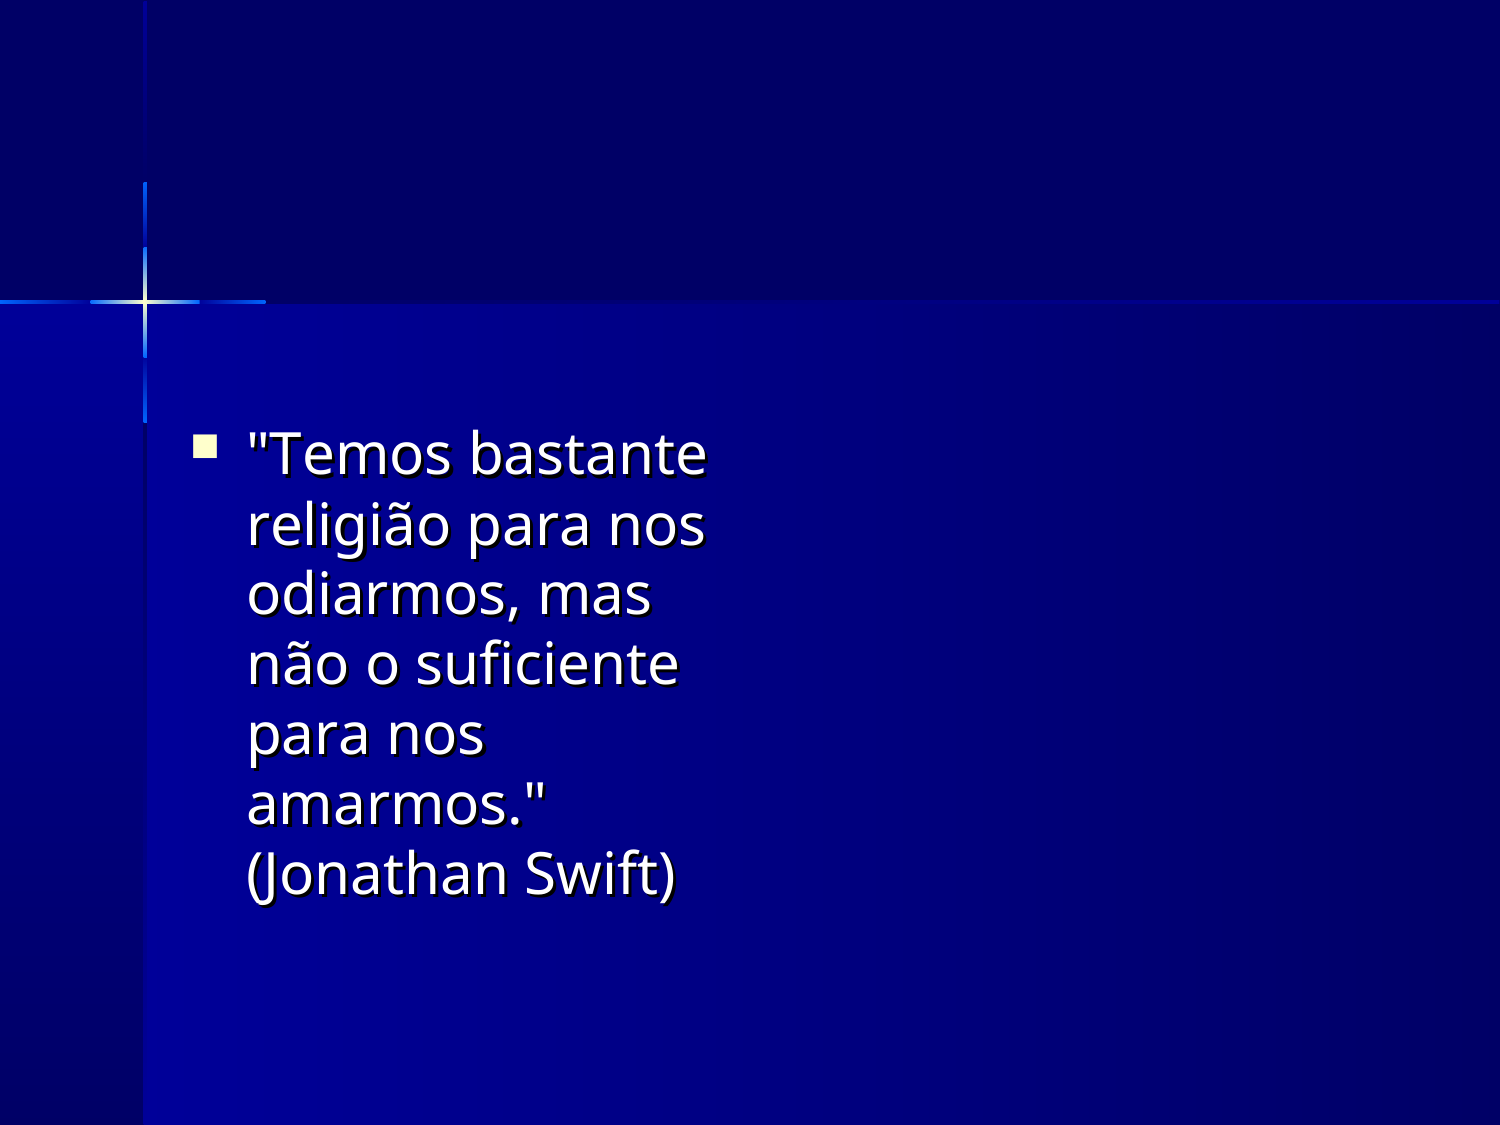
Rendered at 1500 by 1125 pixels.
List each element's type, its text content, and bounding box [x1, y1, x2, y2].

list "Temos bastante religião para nos odiarmos, mas não o suficiente para nos amarmos." (Jonathan Swift) [174, 324, 782, 1000]
